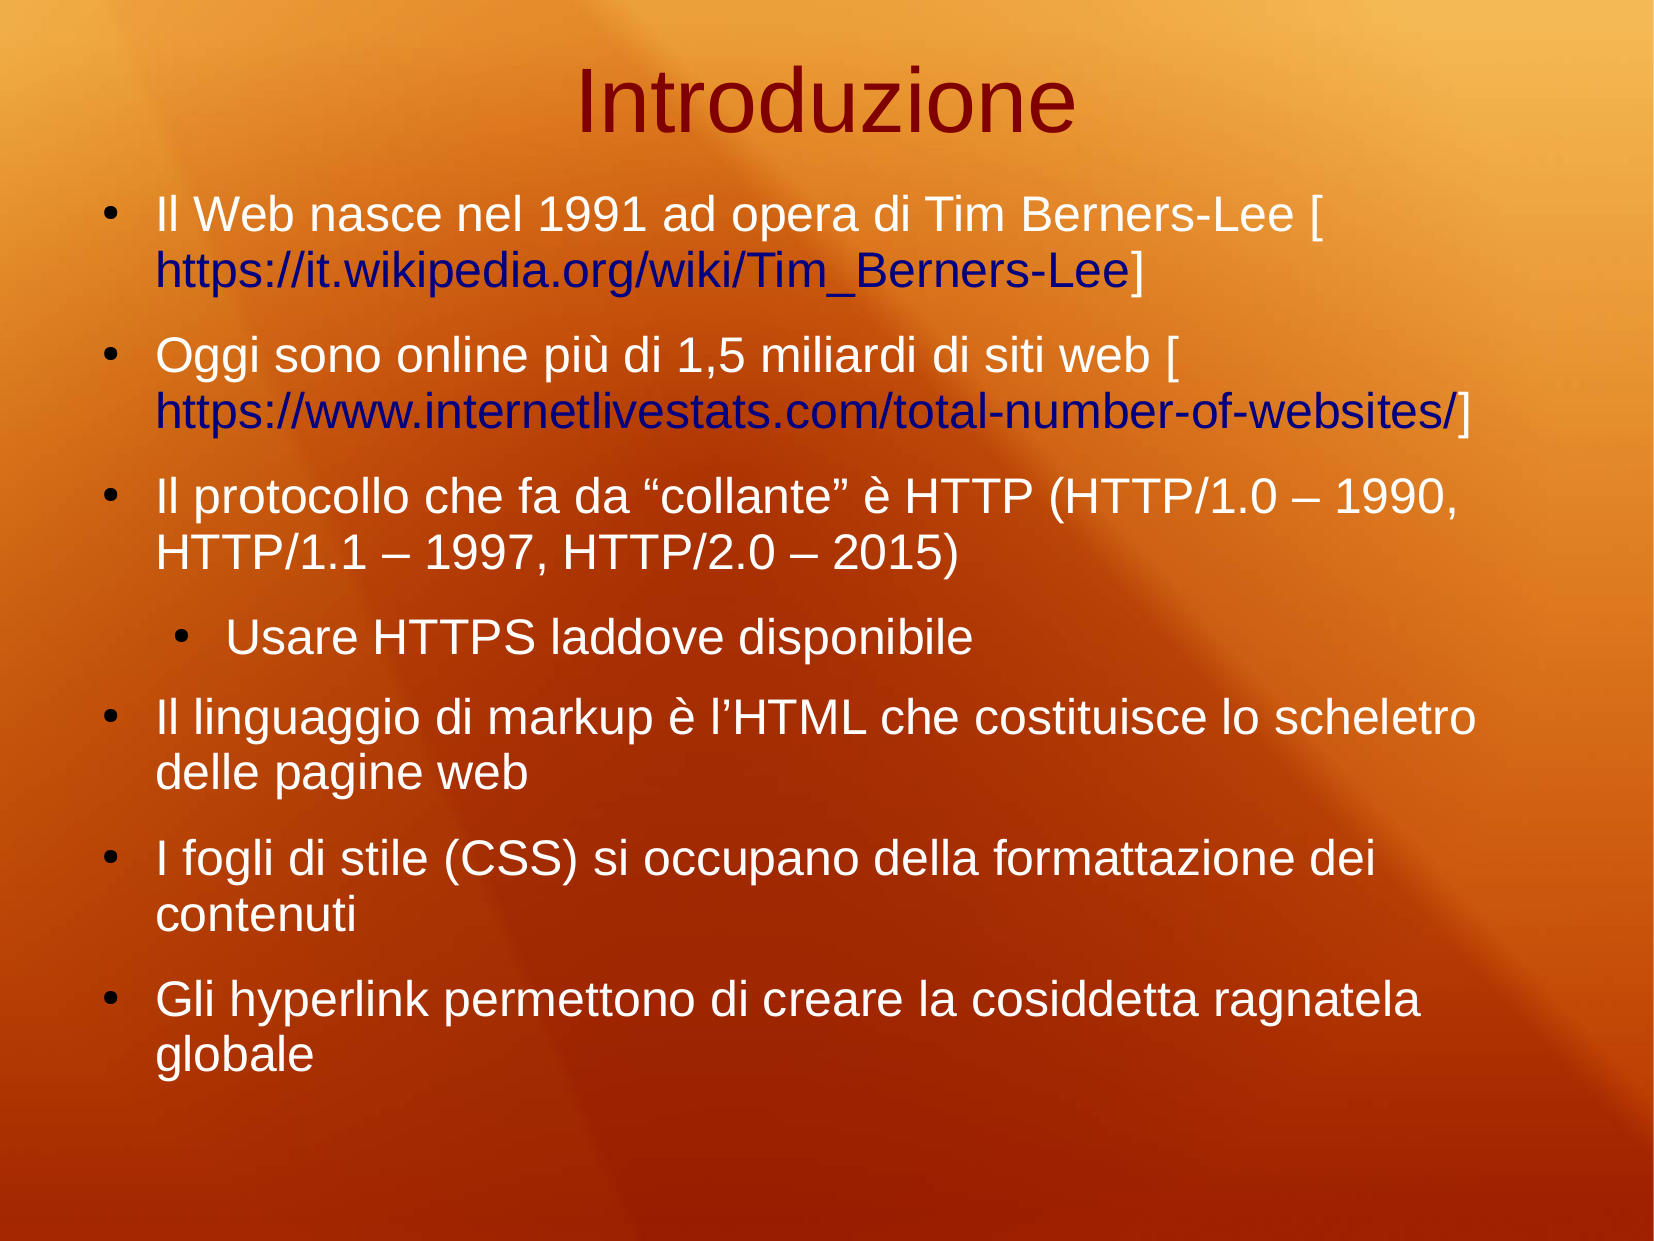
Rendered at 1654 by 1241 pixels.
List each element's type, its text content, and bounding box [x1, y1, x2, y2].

picture [0, 0, 1654, 1241]
title Introduzione [82, 49, 1571, 157]
list Il Web nasce nel 1991 ad opera di Tim Berners-Lee [https://it.wikipedia.org/wiki/Tim_Berners-Lee] Oggi sono online più di 1,5 miliardi di siti web [https://www.internetlivestats.com/total-number-of-websites/] Il protocollo che fa da “collante” è HTTP (HTTP/1.0 – 1990, HTTP/1.1 – 1997, HTTP/2.0 – 2015) Usare HTTPS laddove disponibile Il linguaggio di markup è l’HTML che costituisce lo scheletro delle pagine web I fogli di stile (CSS) si occupano della formattazione dei contenuti Gli hyperlink permettono di creare la cosiddetta ragnatela globale [84, 186, 1573, 1127]
